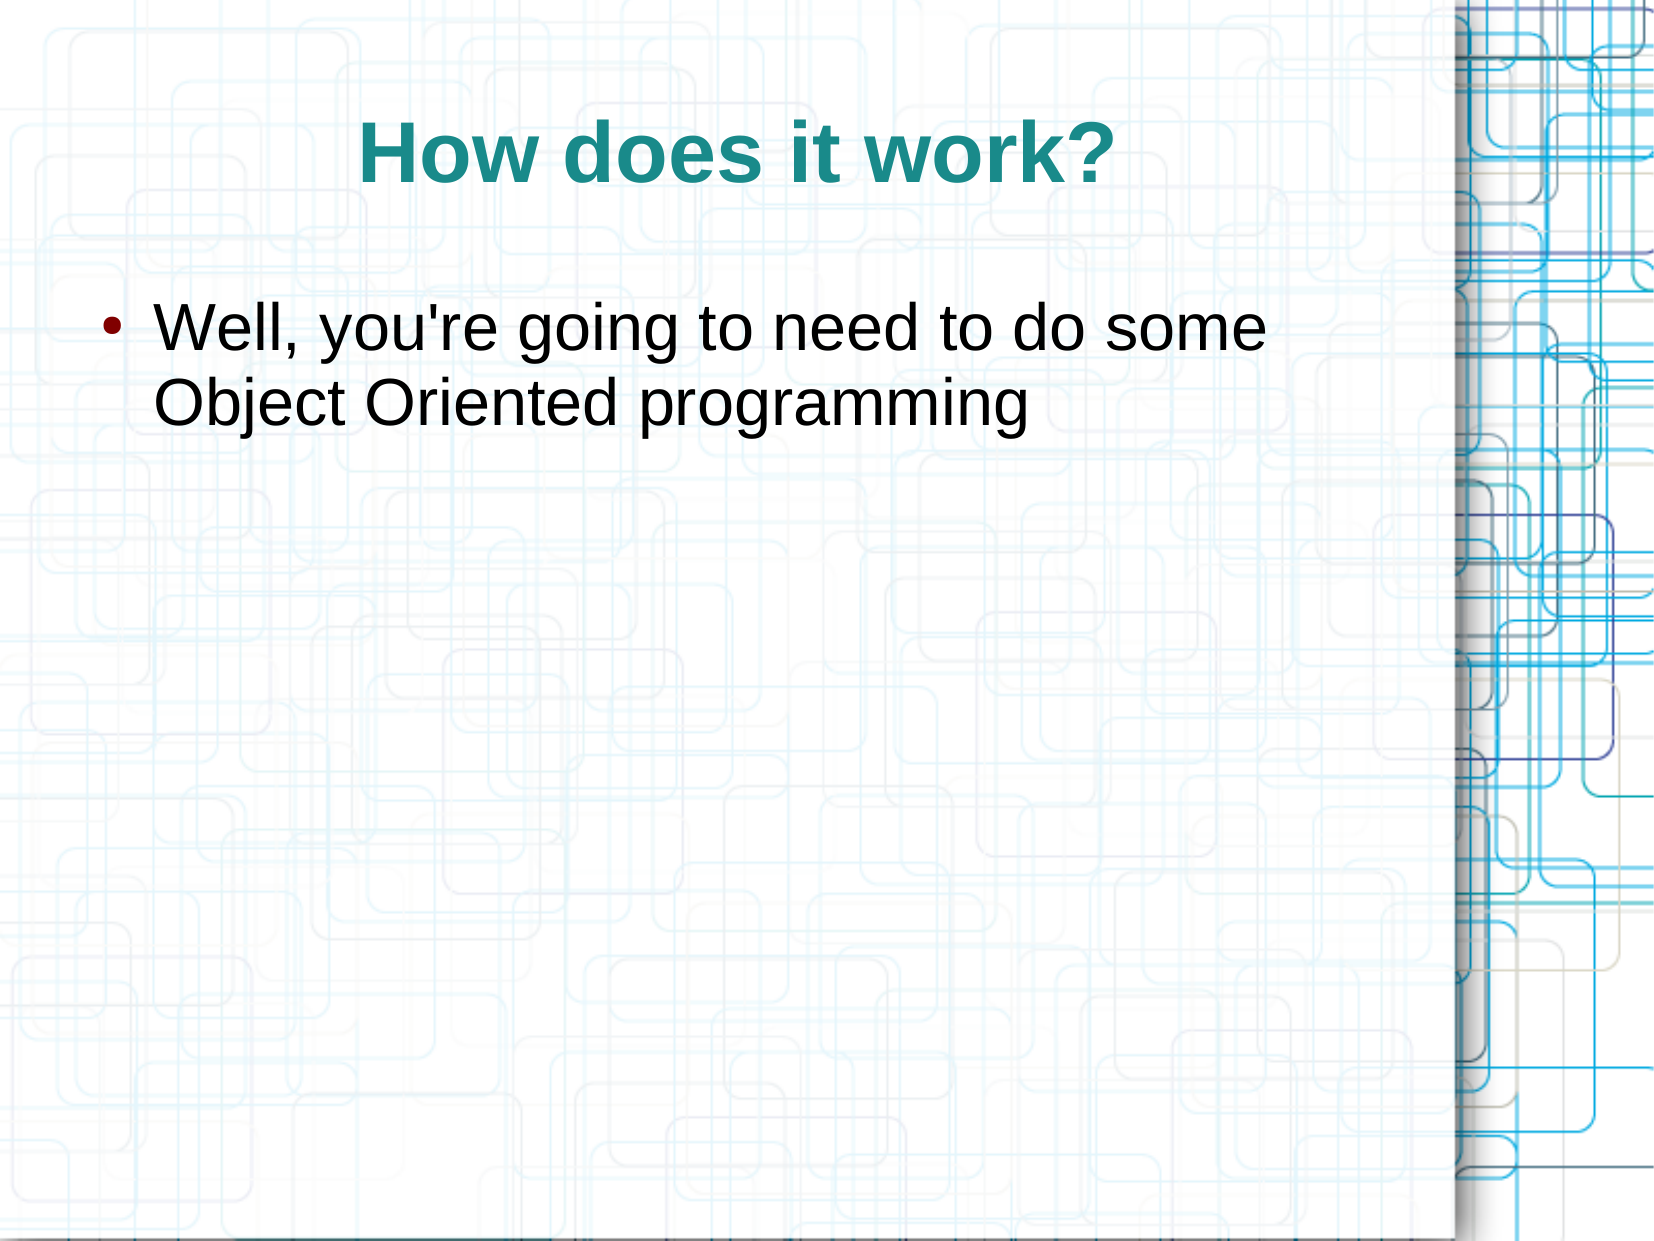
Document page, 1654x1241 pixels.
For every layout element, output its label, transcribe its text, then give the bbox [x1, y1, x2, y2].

picture [0, 0, 1654, 1241]
list Well, you're going to need to do some Object Oriented programming [82, 290, 1418, 1109]
title How does it work? [59, 49, 1418, 257]
